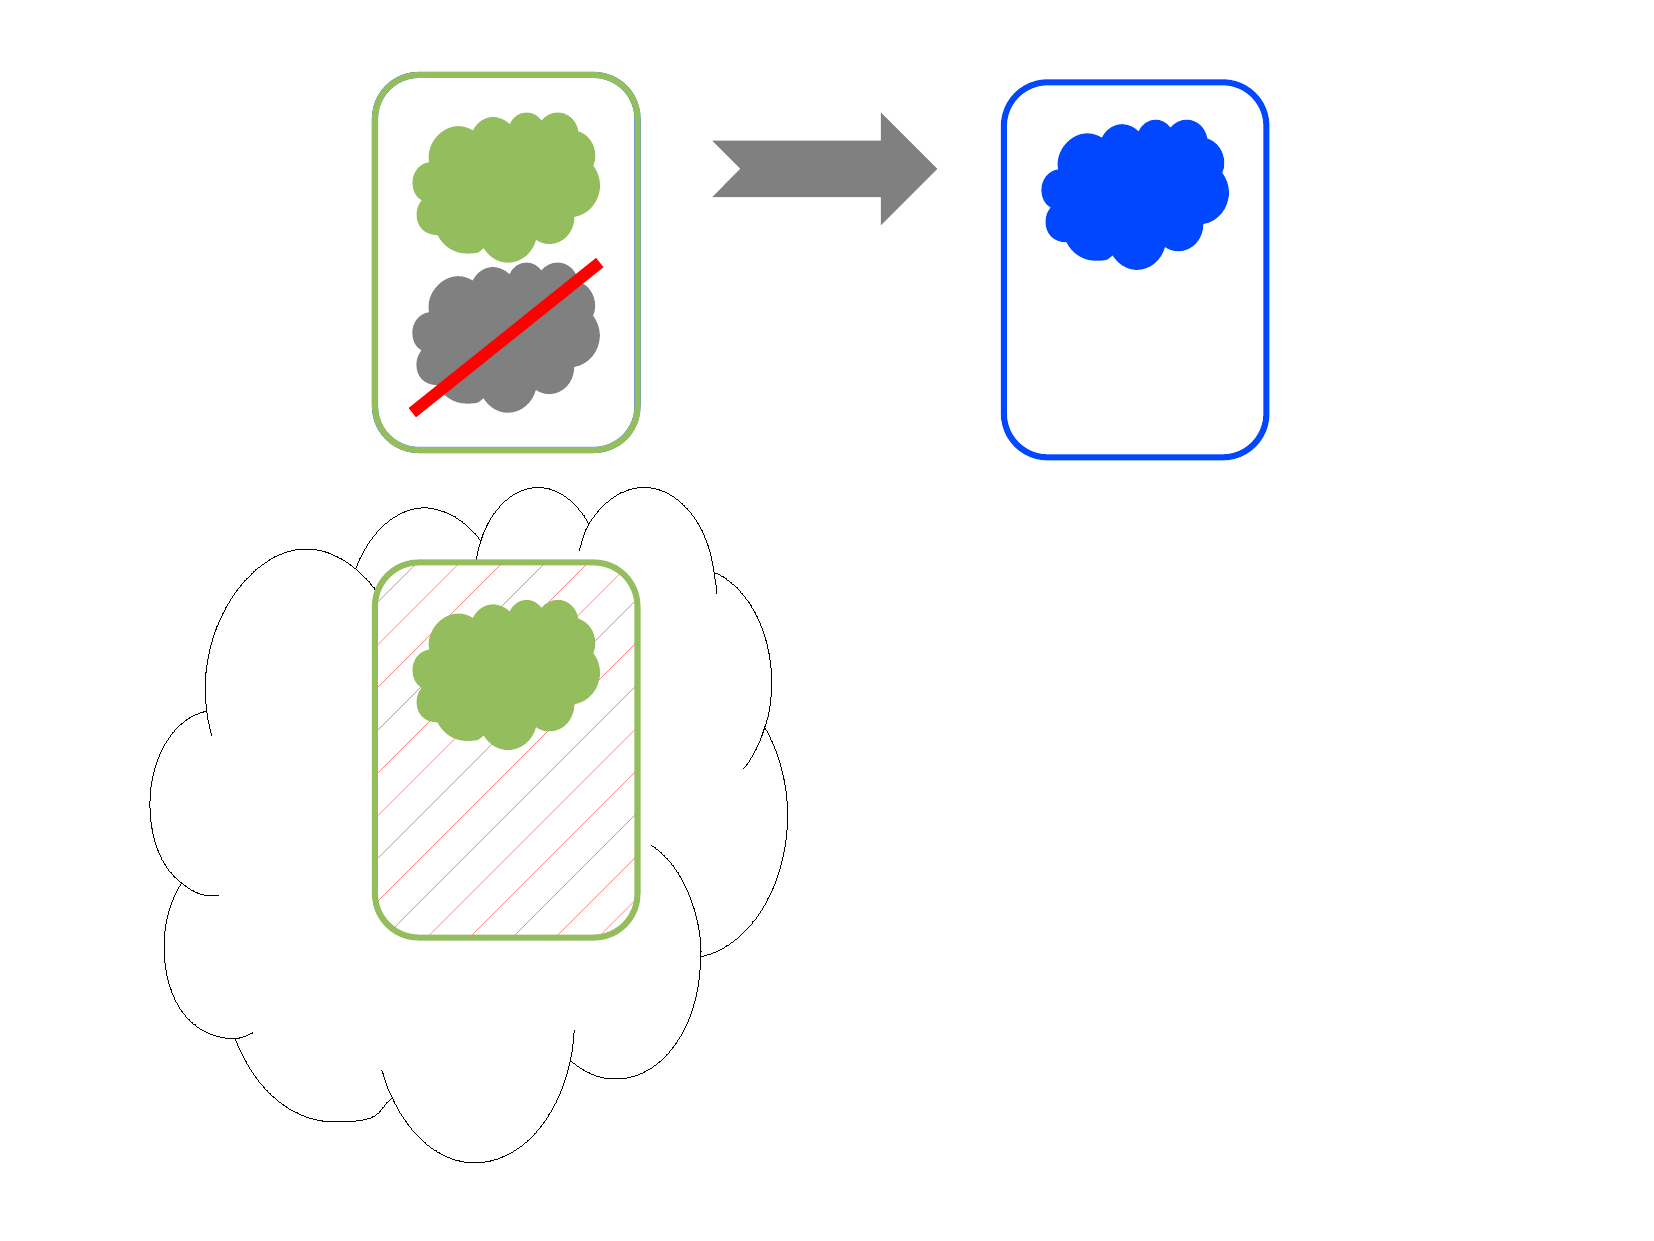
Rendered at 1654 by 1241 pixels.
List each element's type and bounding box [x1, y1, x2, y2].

text_box [1041, 119, 1229, 270]
text_box [374, 562, 638, 938]
text_box [412, 262, 576, 386]
text_box [444, 284, 600, 413]
text_box [712, 112, 938, 226]
text_box [412, 112, 601, 263]
